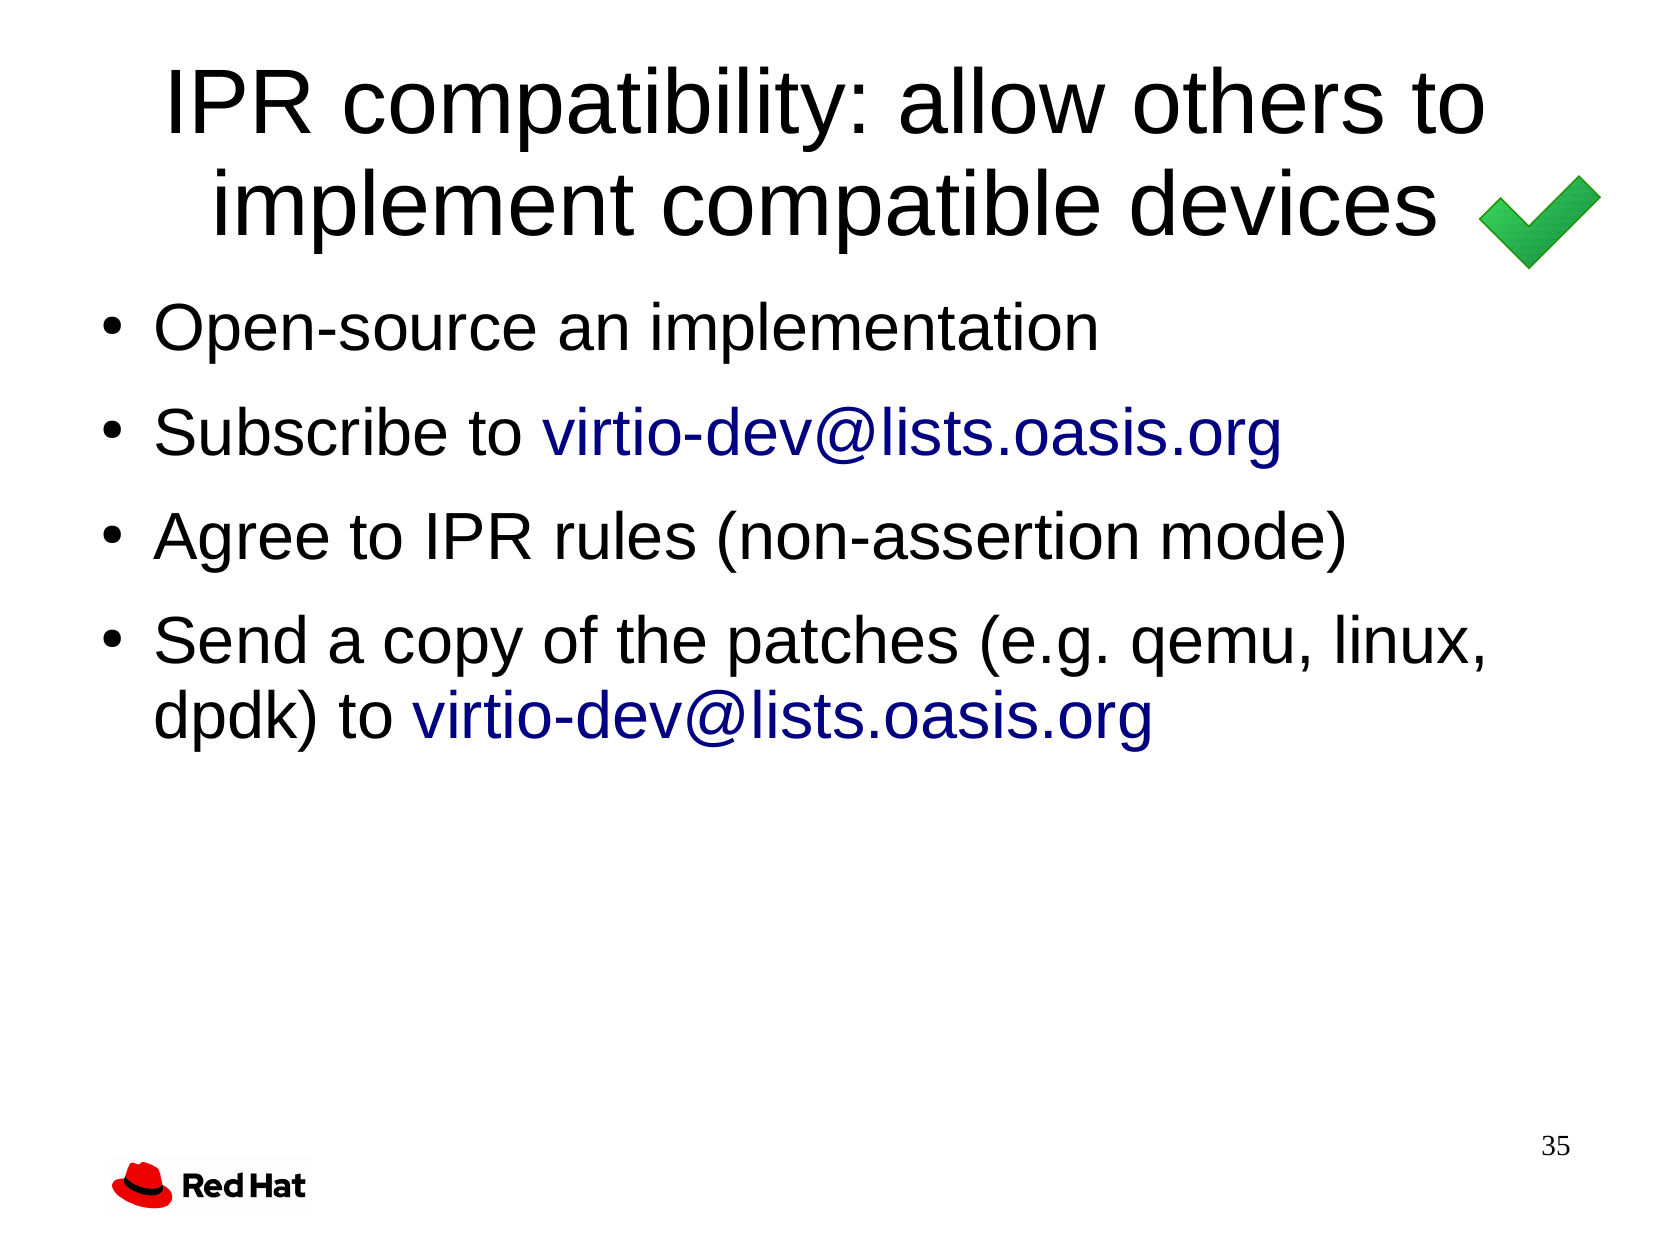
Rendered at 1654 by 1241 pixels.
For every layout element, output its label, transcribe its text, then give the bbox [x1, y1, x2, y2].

title IPR compatibility: allow others to implement compatible devices [82, 49, 1571, 257]
picture [1455, 135, 1623, 303]
list Open-source an implementation Subscribe to virtio-dev@lists.oasis.org Agree to IPR rules (non-assertion mode) Send a copy of the patches (e.g. qemu, linux, dpdk) to virtio-dev@lists.oasis.org [82, 290, 1571, 1010]
picture [105, 1154, 314, 1216]
